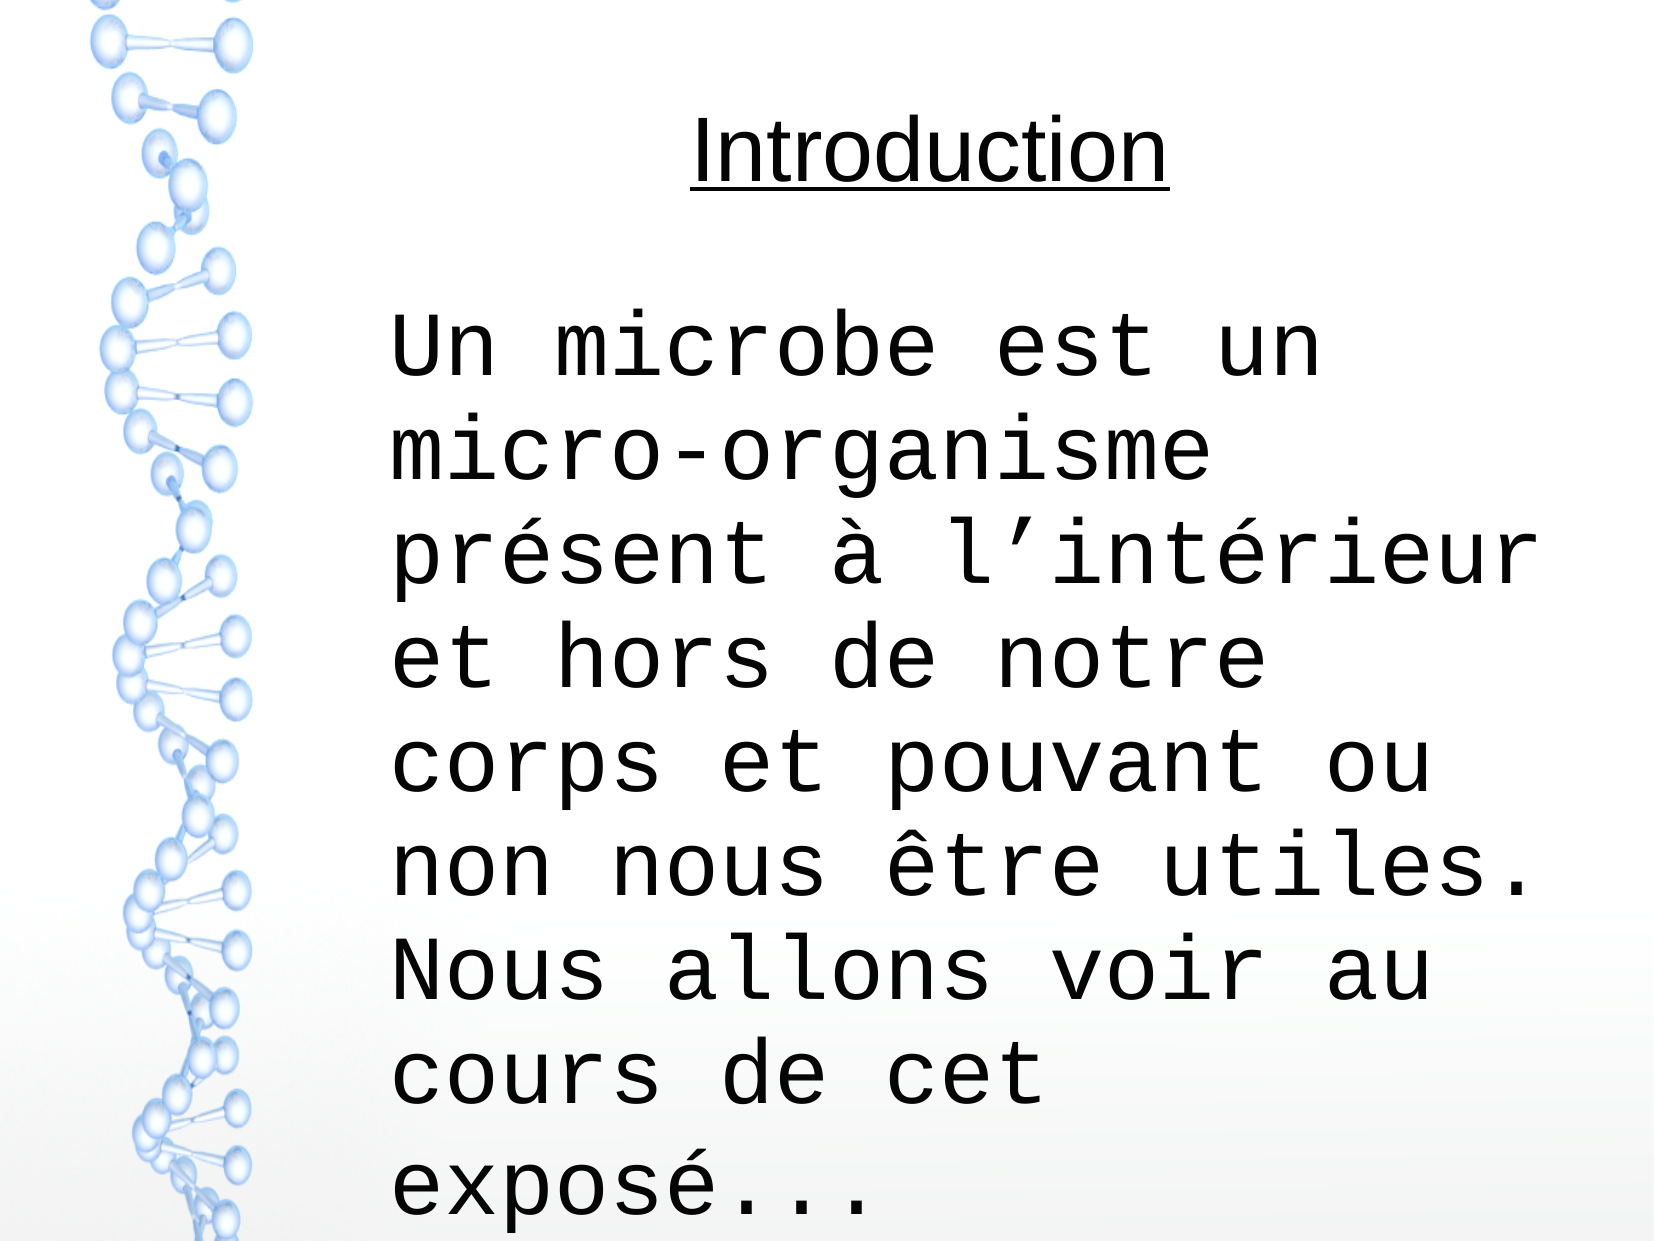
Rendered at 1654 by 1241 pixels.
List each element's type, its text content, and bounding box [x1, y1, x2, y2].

picture [0, 0, 1654, 1241]
title Introduction [265, 47, 1595, 252]
list Un microbe est un micro-organisme présent à l’intérieur et hors de notre corps et pouvant ou non nous être utiles. Nous allons voir au cours de cet exposé... [318, 299, 1595, 1019]
